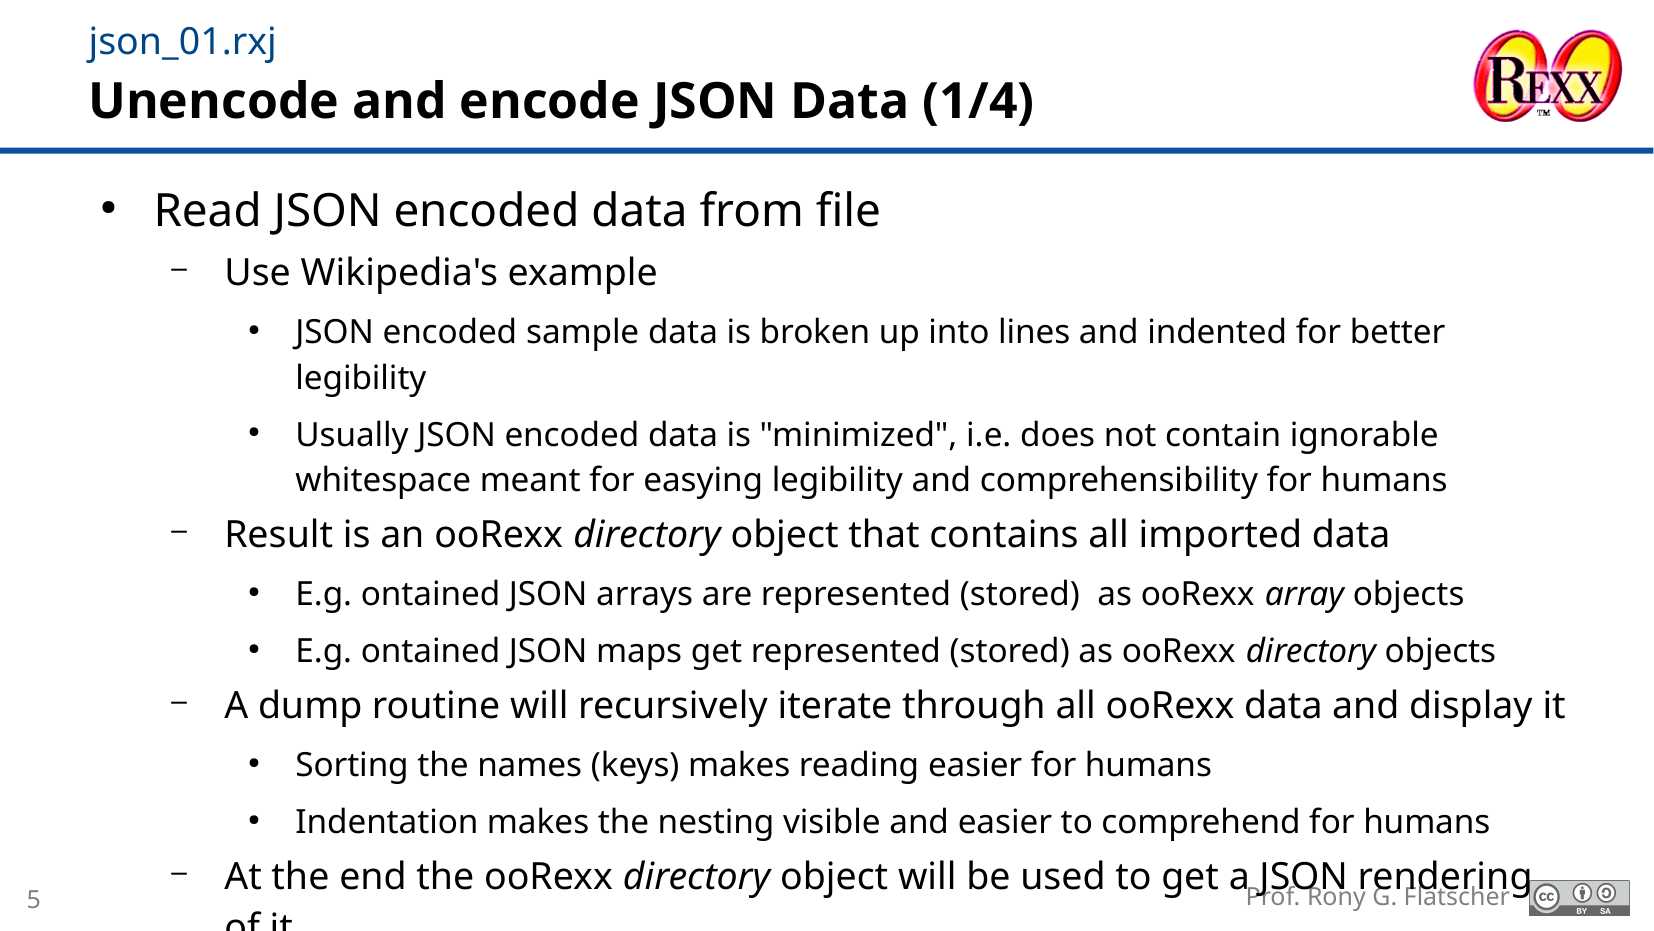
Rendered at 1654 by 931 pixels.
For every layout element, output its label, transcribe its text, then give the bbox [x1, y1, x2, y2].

title json_01.rxj Unencode and encode JSON Data (1/4) [29, 0, 1654, 148]
list Read JSON encoded data from file Use Wikipedia's example JSON encoded sample data is broken up into lines and indented for better legibility Usually JSON encoded data is "minimized", i.e. does not contain ignorable whitespace meant for easying legibility and comprehensibility for humans Result is an ooRexx directory object that contains all imported data E.g. ontained JSON arrays are represented (stored) as ooRexx array objects E.g. ontained JSON maps get represented (stored) as ooRexx directory objects A dump routine will recursively iterate through all ooRexx data and display it Sorting the names (keys) makes reading easier for humans Indentation makes the nesting visible and easier to comprehend for humans At the end the ooRexx directory object will be used to get a JSON rendering of it [82, 177, 1573, 857]
